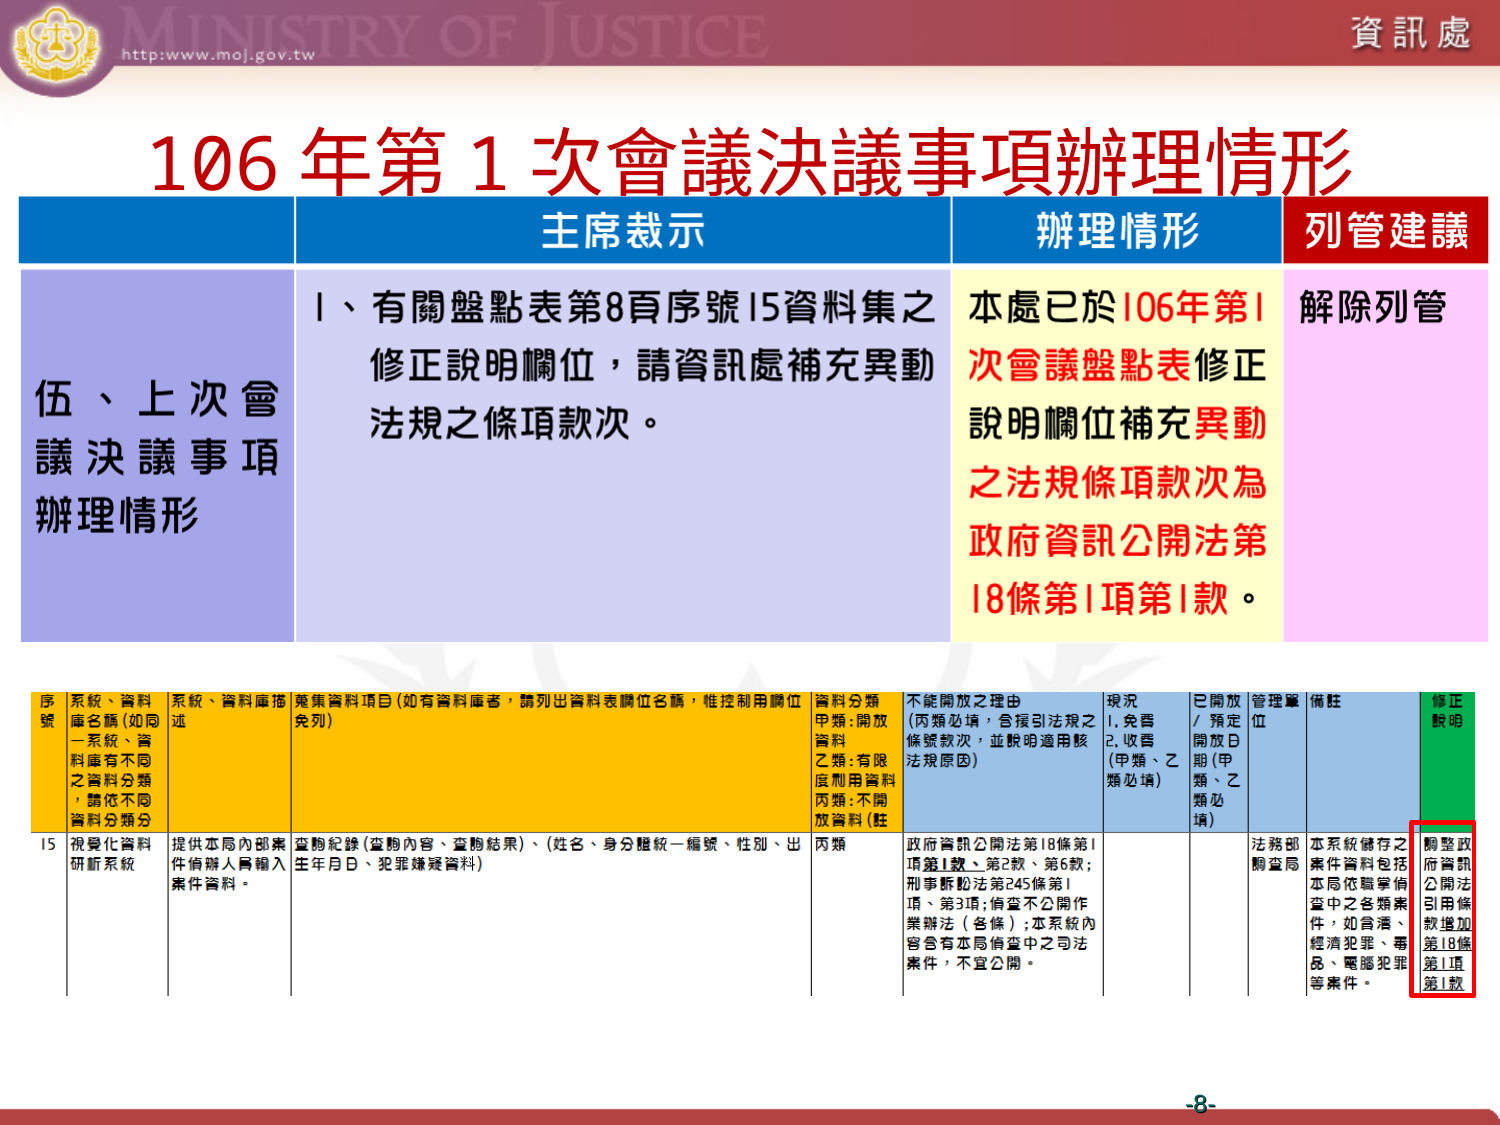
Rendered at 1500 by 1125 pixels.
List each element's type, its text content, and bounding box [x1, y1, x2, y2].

text_box -8- [1169, 1080, 1483, 1118]
text_box 106年第1次會議決議事項辦理情形 [112, 101, 1388, 244]
picture [17, 190, 1490, 643]
picture [1414, 825, 1472, 993]
picture [31, 692, 1475, 996]
